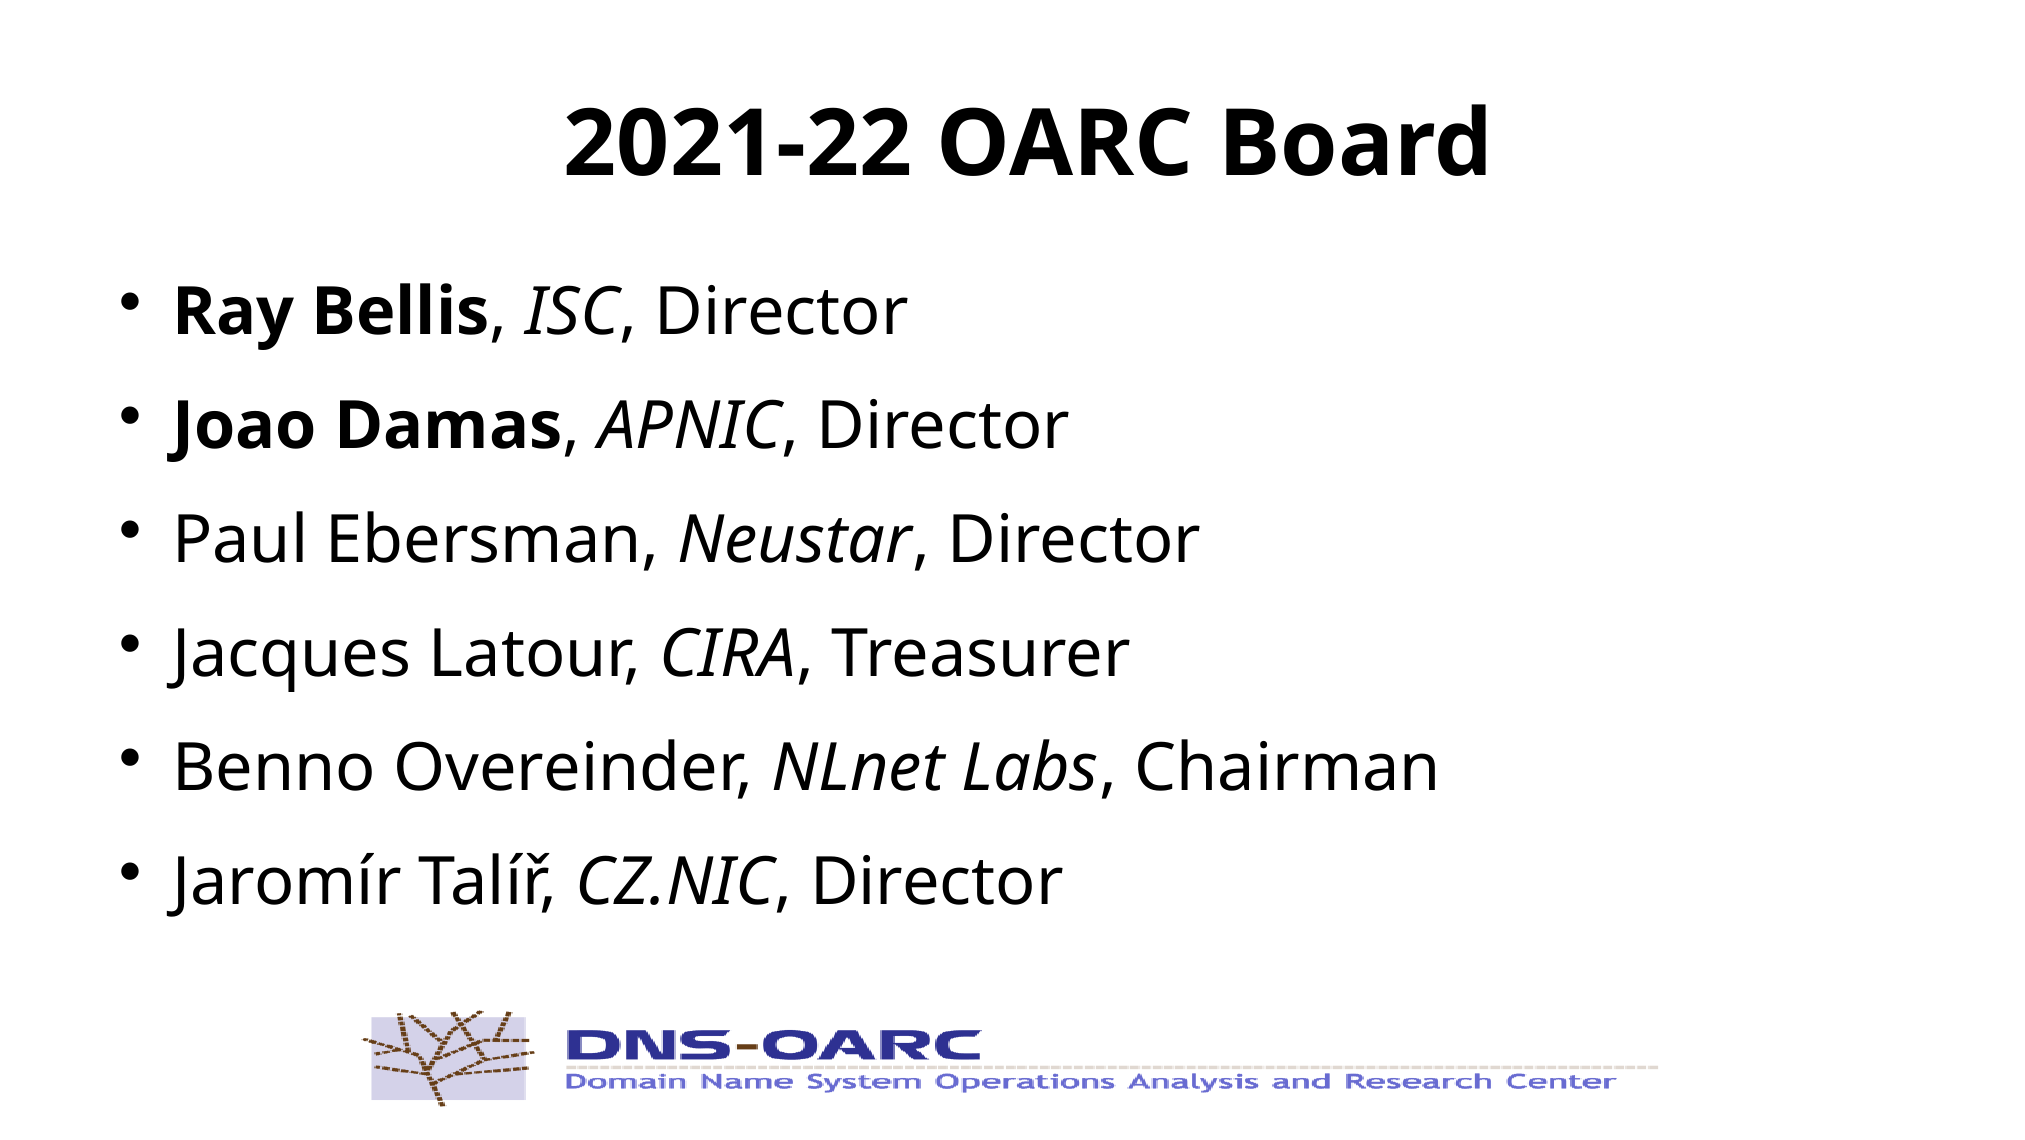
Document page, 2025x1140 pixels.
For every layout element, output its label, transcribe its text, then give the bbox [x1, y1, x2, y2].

title 2021-22 OARC Board [101, 45, 1924, 236]
list Ray Bellis, ISC, Director Joao Damas, APNIC, Director Paul Ebersman, Neustar, Director Jacques Latour, CIRA, Treasurer Benno Overeinder, NLnet Labs, Chairman Jaromír Talíř, CZ.NIC, Director [101, 266, 1924, 928]
picture [289, 1004, 1700, 1113]
